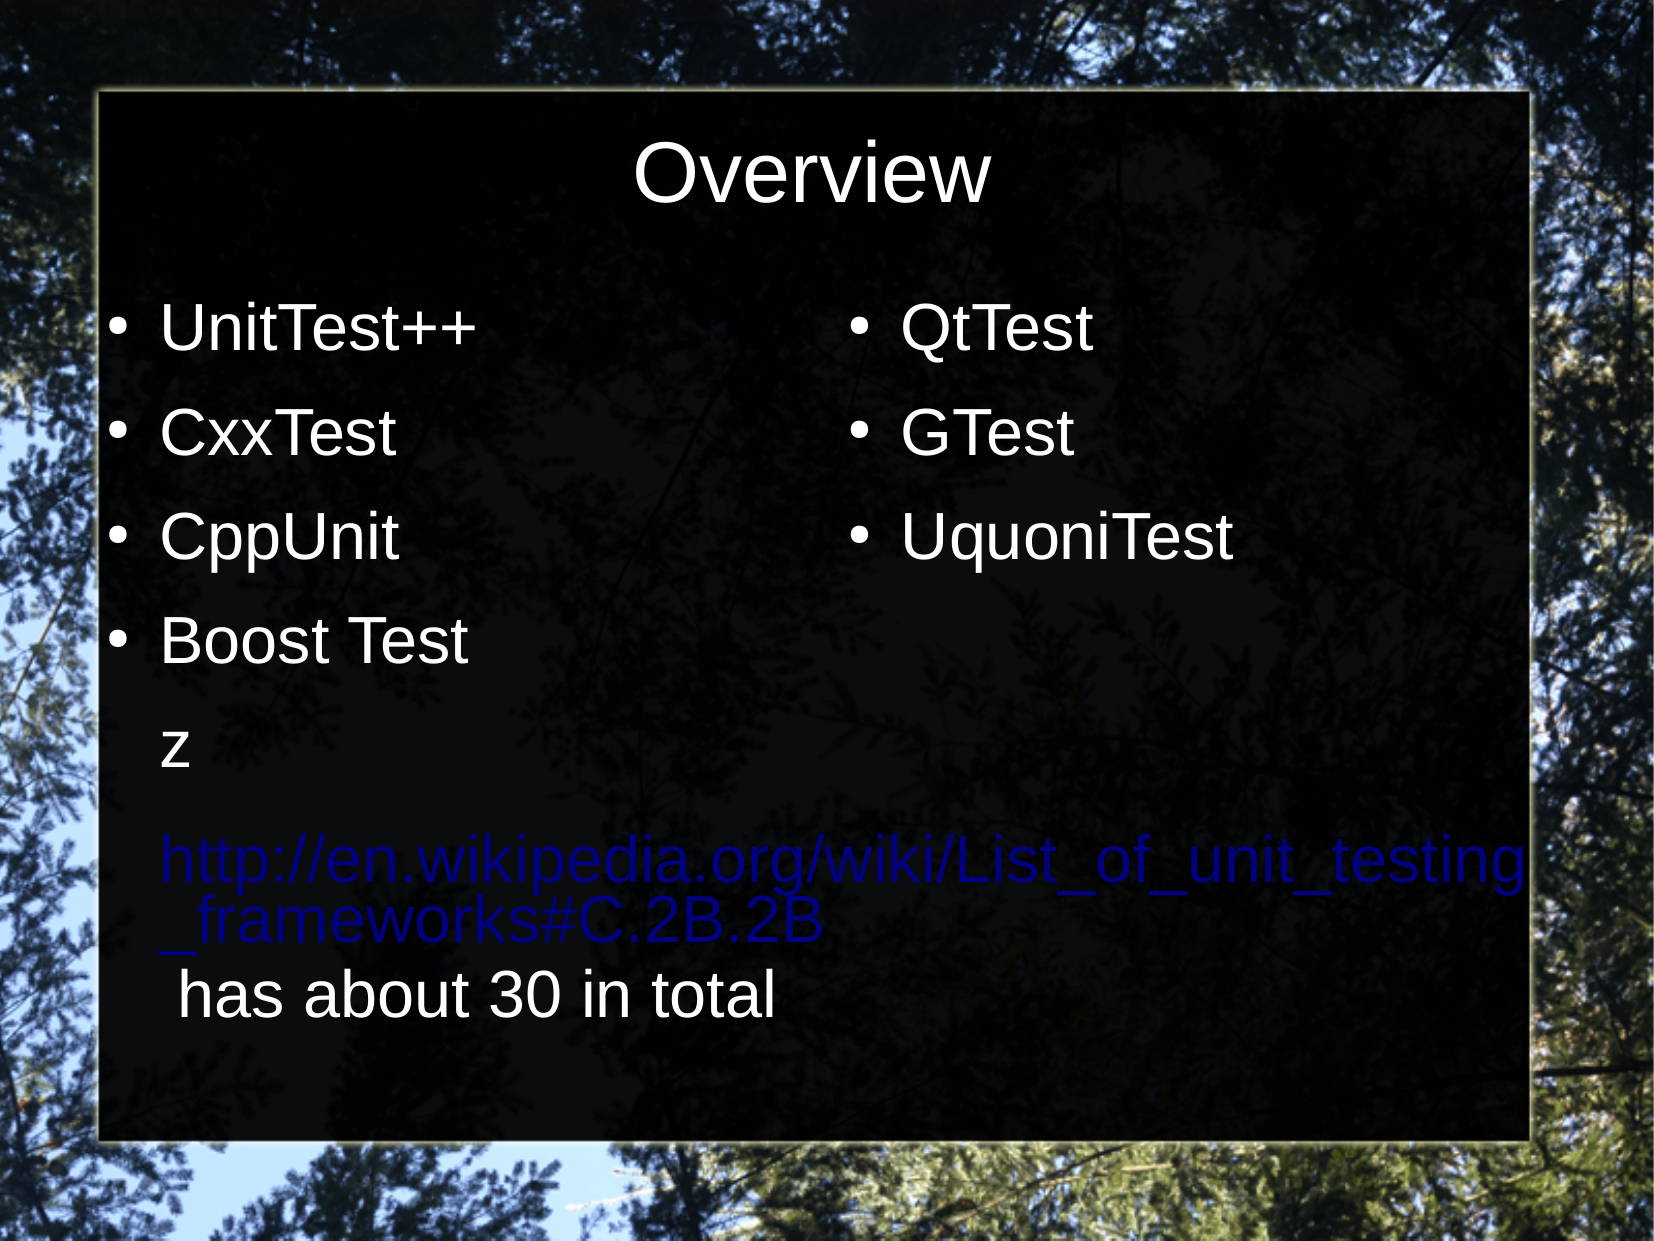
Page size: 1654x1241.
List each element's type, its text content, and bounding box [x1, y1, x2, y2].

list UnitTest++ CxxTest CppUnit Boost Test z [88, 290, 795, 717]
title Overview [88, 88, 1536, 257]
list http://en.wikipedia.org/wiki/List_of_unit_testing_frameworks#C.2B.2B has about 30 in total [88, 717, 1536, 1109]
list QtTest GTest UquoniTest [829, 290, 1536, 681]
picture [0, 0, 1654, 1241]
